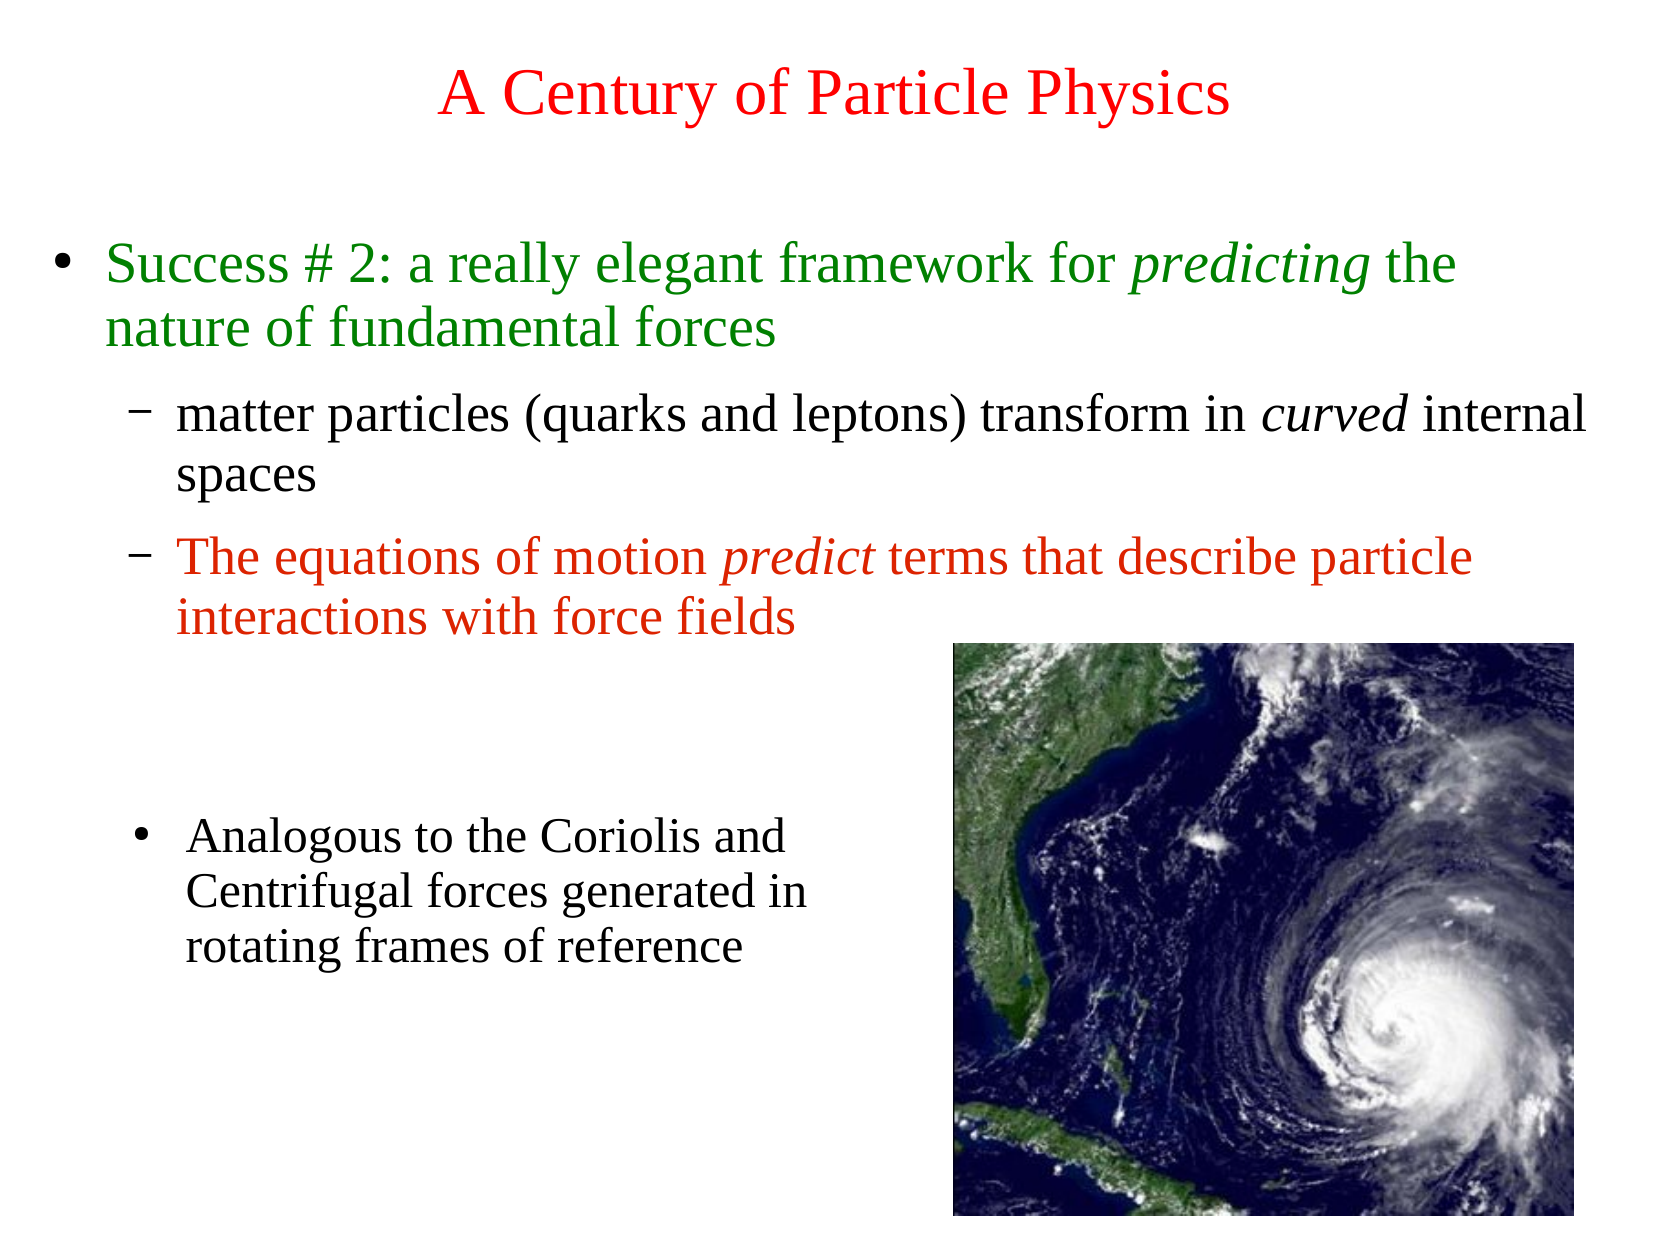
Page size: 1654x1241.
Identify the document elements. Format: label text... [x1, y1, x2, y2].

title A Century of Particle Physics [128, 0, 1541, 185]
picture [953, 643, 1574, 1216]
list Analogous to the Coriolis and Centrifugal forces generated in rotating frames of reference [114, 807, 891, 988]
list Success # 2: a really elegant framework for predicting the nature of fundamental forces matter particles (quarks and leptons) transform in curved internal spaces The equations of motion predict terms that describe particle interactions with force fields [34, 230, 1589, 1229]
